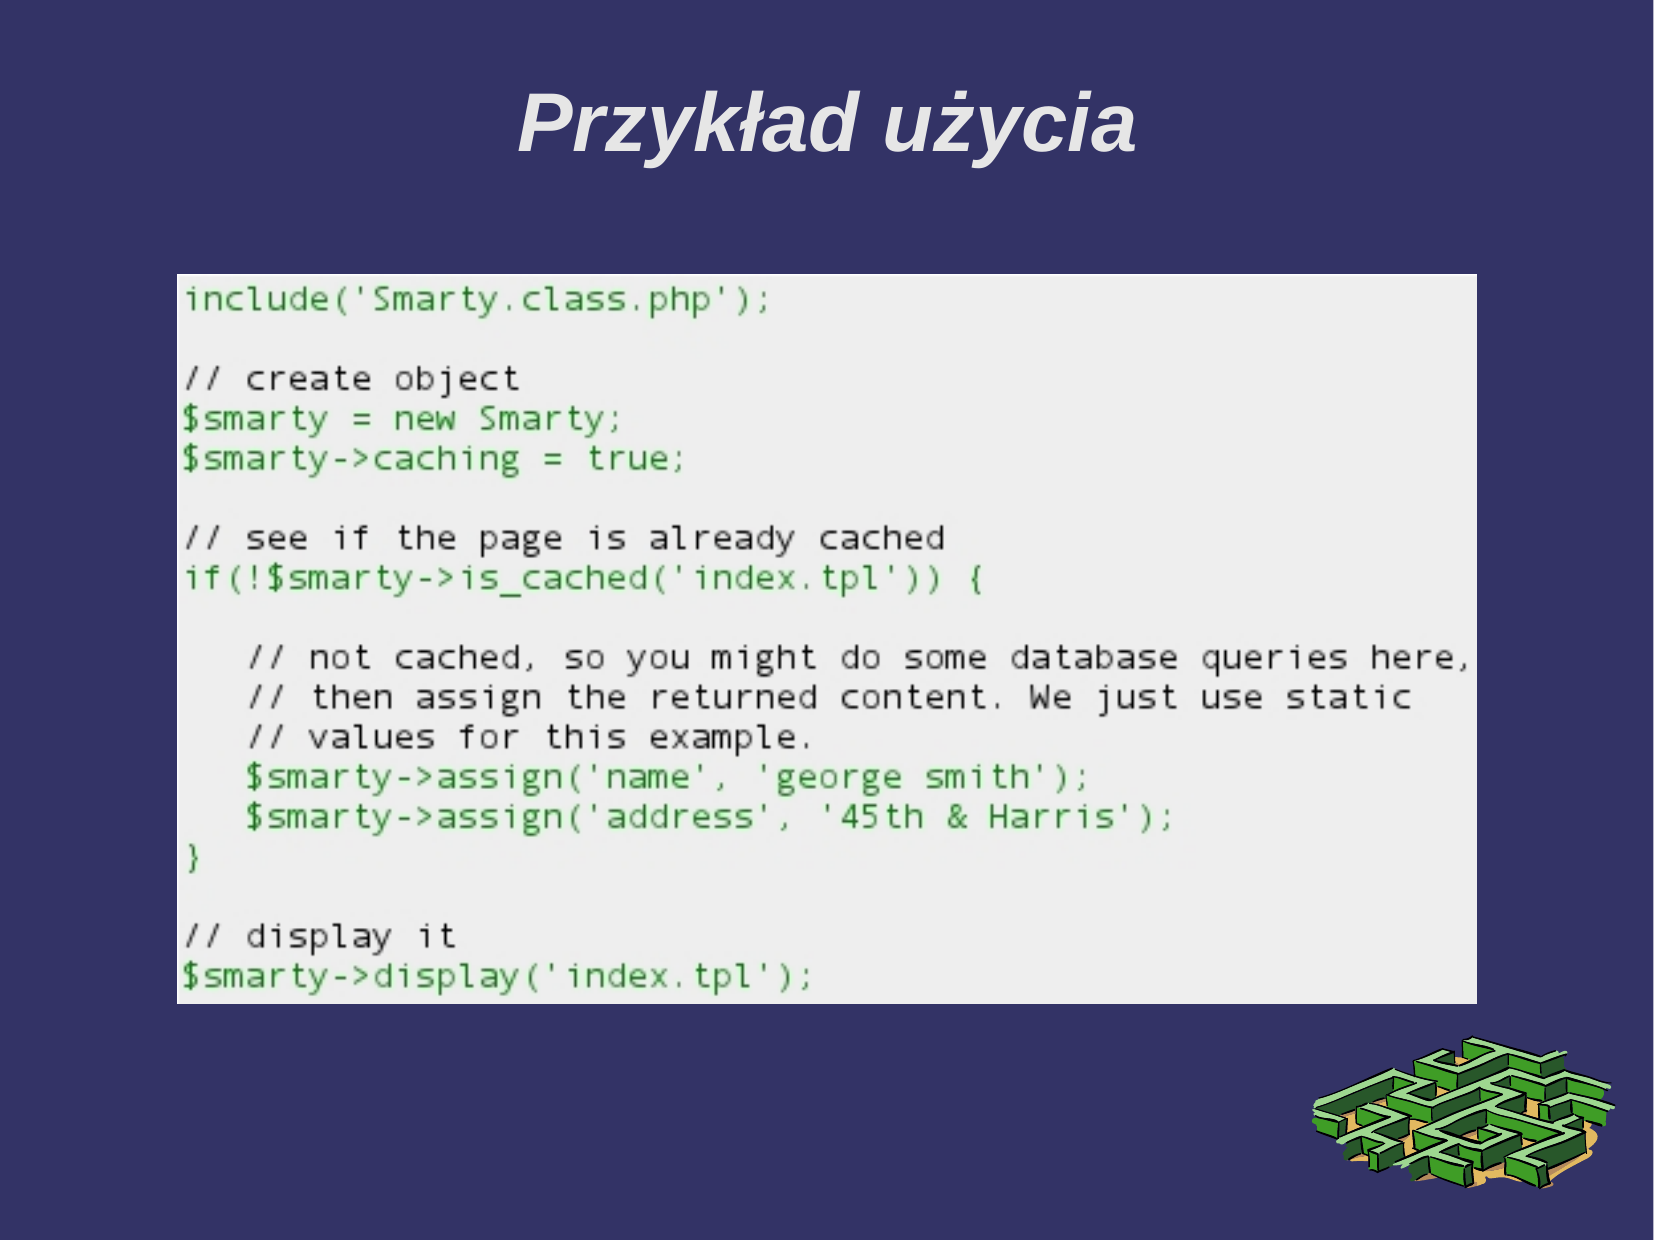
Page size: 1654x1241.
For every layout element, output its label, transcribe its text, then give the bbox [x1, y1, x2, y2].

title Przykład użycia [121, 19, 1534, 227]
picture [177, 274, 1477, 1004]
